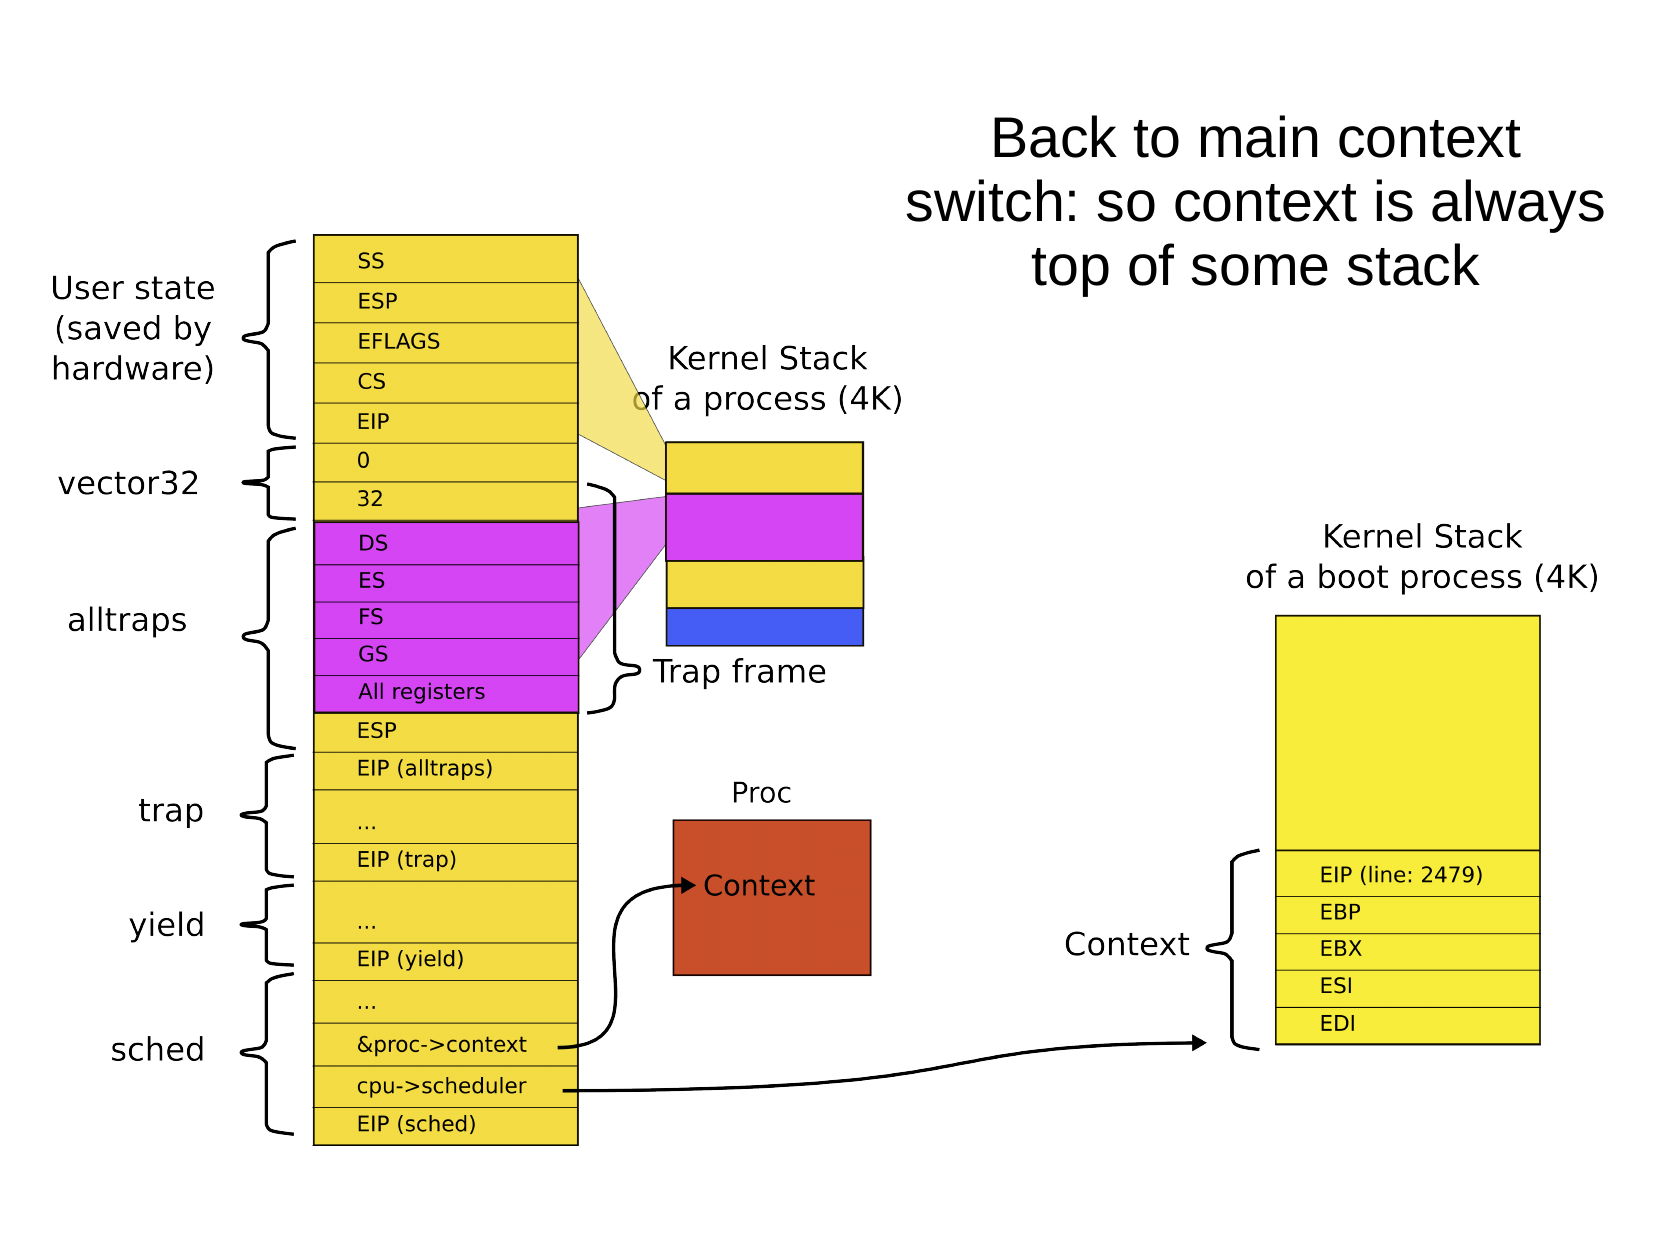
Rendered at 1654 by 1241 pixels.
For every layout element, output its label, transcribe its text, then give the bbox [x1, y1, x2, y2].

list Back to main context switch: so context is always top of some stack [900, 105, 1613, 301]
picture [53, 234, 1597, 1146]
